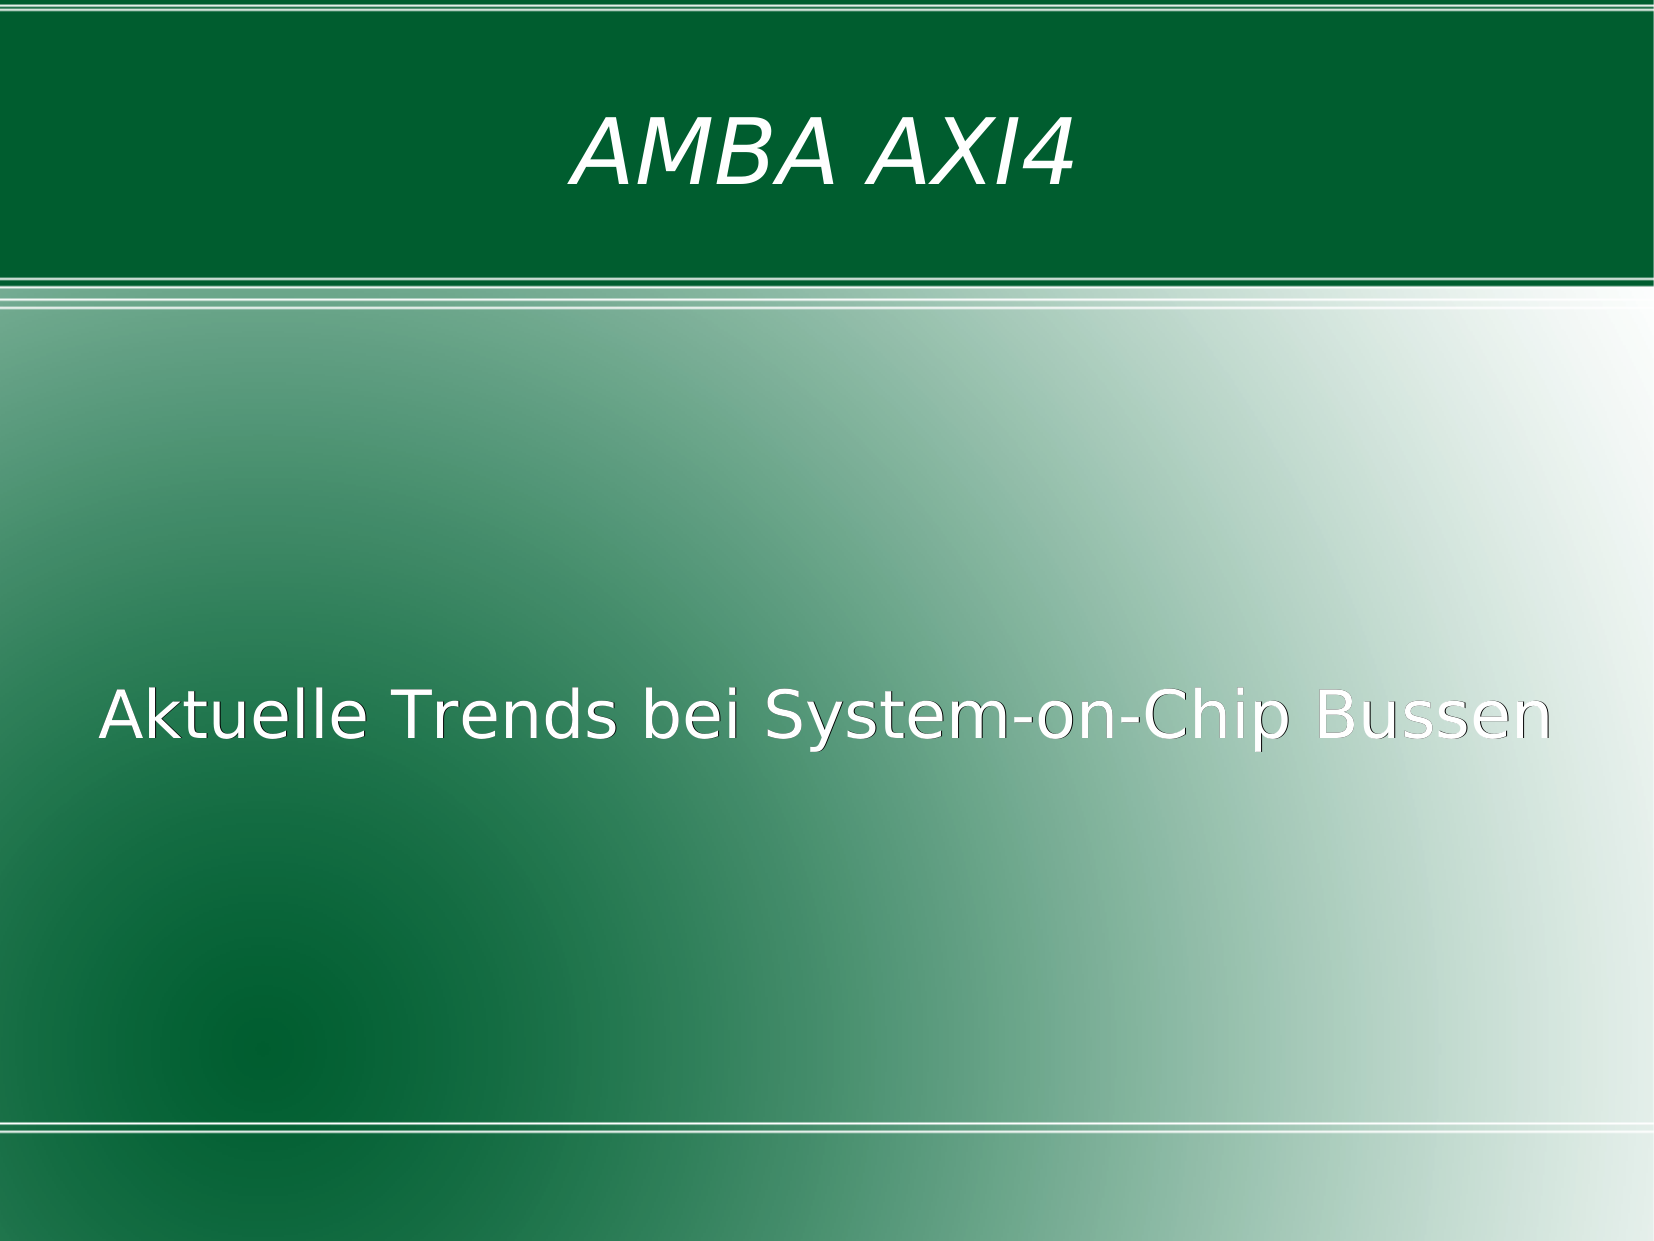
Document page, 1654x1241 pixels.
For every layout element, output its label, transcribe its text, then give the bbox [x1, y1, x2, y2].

subtitle Aktuelle Trends bei System-on-Chip Bussen [82, 337, 1571, 1093]
picture [0, 0, 1654, 1241]
title AMBA AXI4 [82, 49, 1571, 257]
